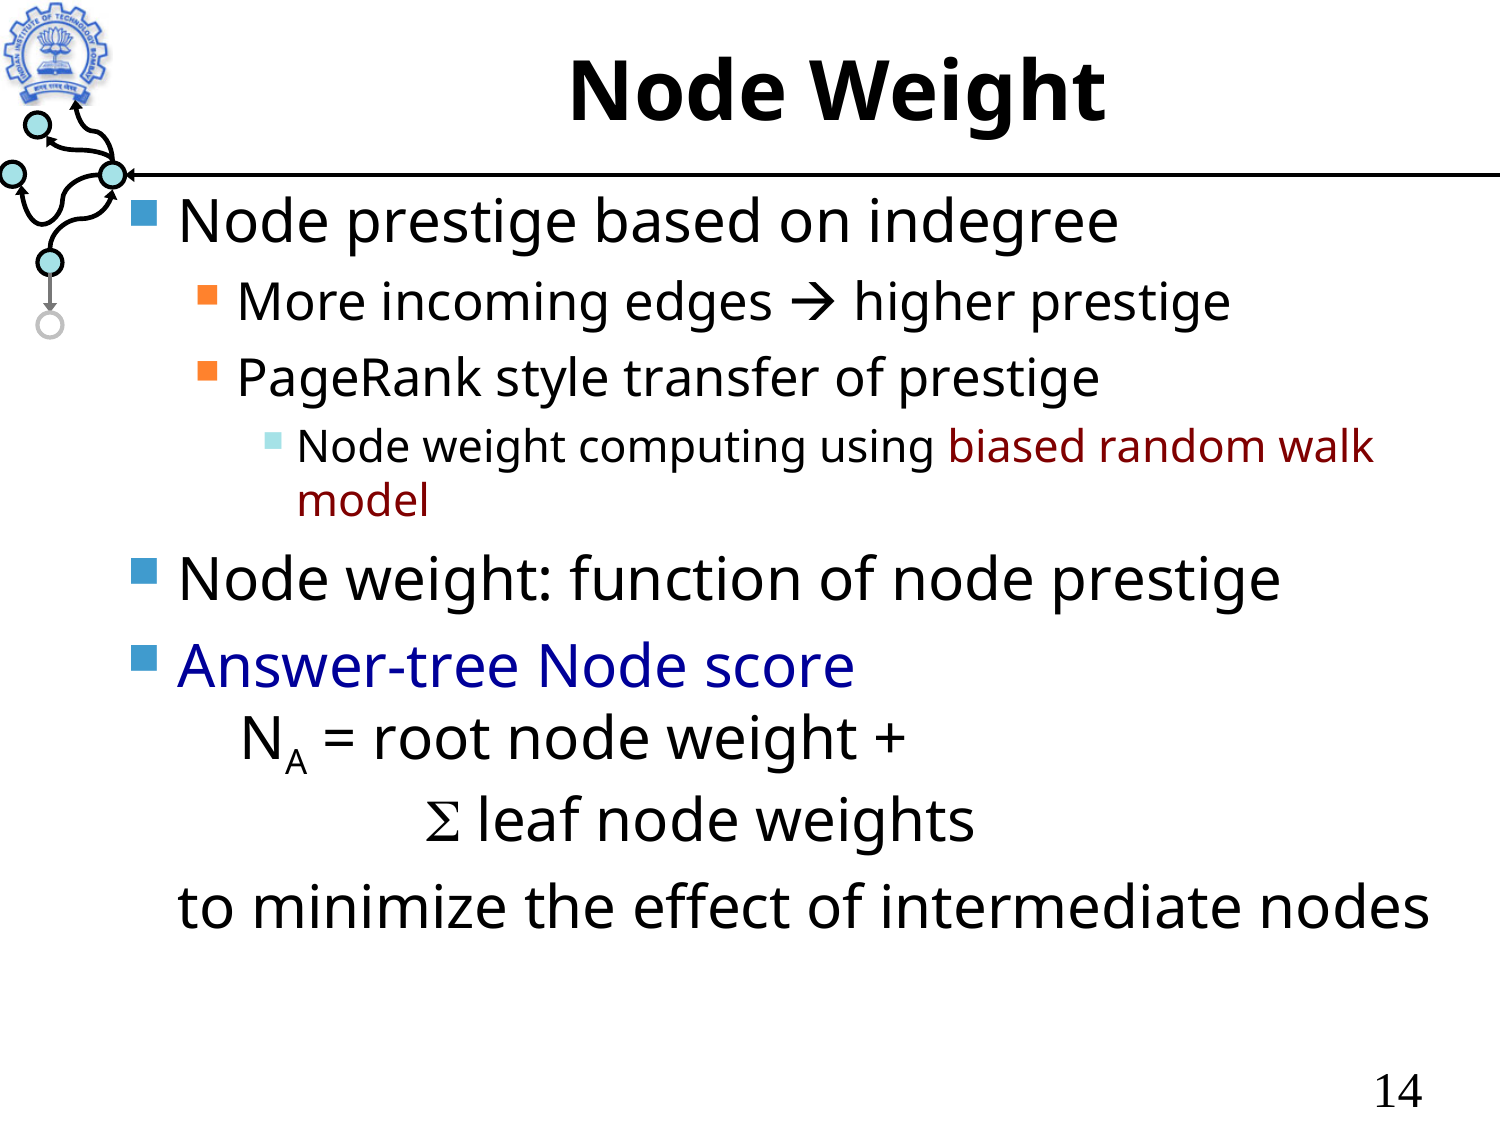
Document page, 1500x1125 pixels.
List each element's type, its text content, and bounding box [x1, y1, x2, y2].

picture [0, 0, 113, 106]
title Node Weight [200, 12, 1476, 163]
list Node prestige based on indegree More incoming edges  higher prestige PageRank style transfer of prestige Node weight computing using biased random walk model Node weight: function of node prestige Answer-tree Node score NA = root node weight +  leaf node weights to minimize the effect of intermediate nodes [112, 174, 1463, 1026]
